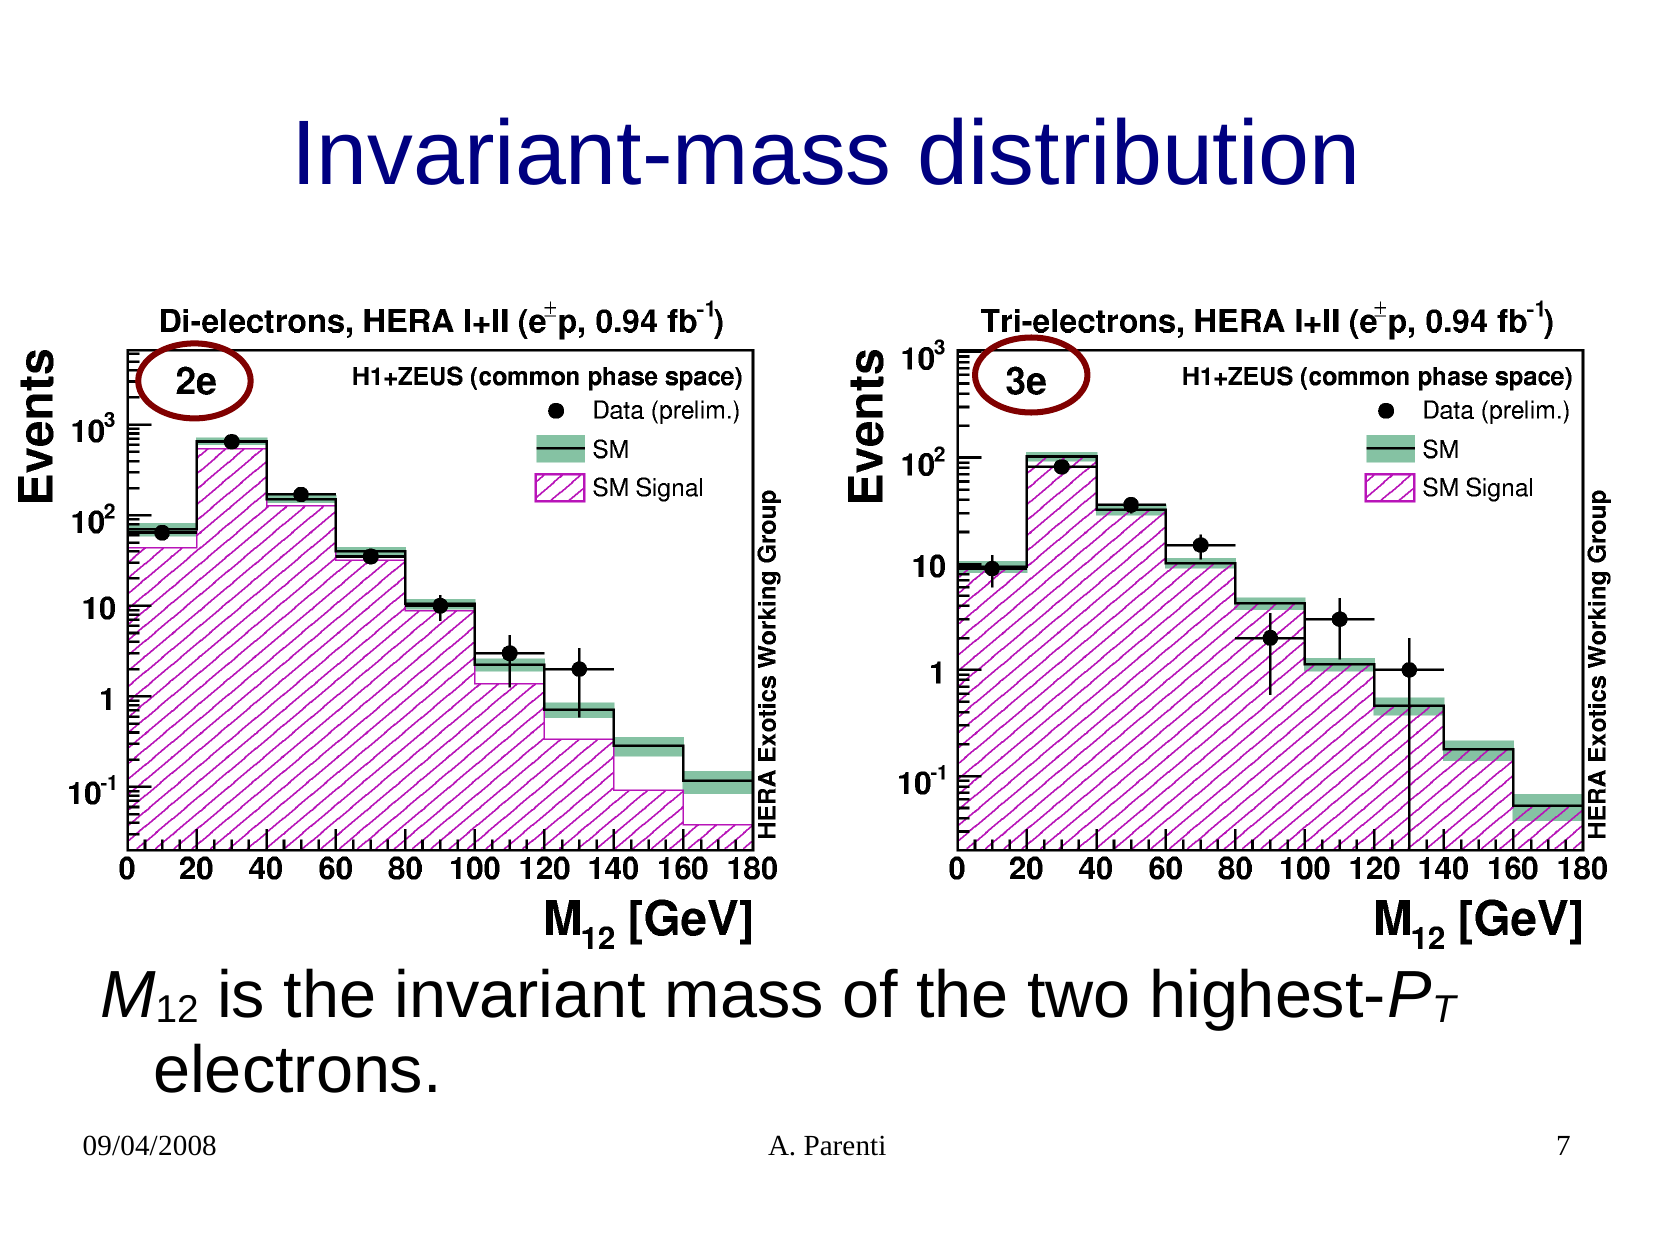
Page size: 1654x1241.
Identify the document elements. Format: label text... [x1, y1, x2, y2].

title Invariant-mass distribution [82, 49, 1571, 257]
list M12 is the invariant mass of the two highest-PT electrons. [82, 956, 1571, 1143]
picture [837, 282, 1639, 958]
picture [7, 282, 809, 958]
